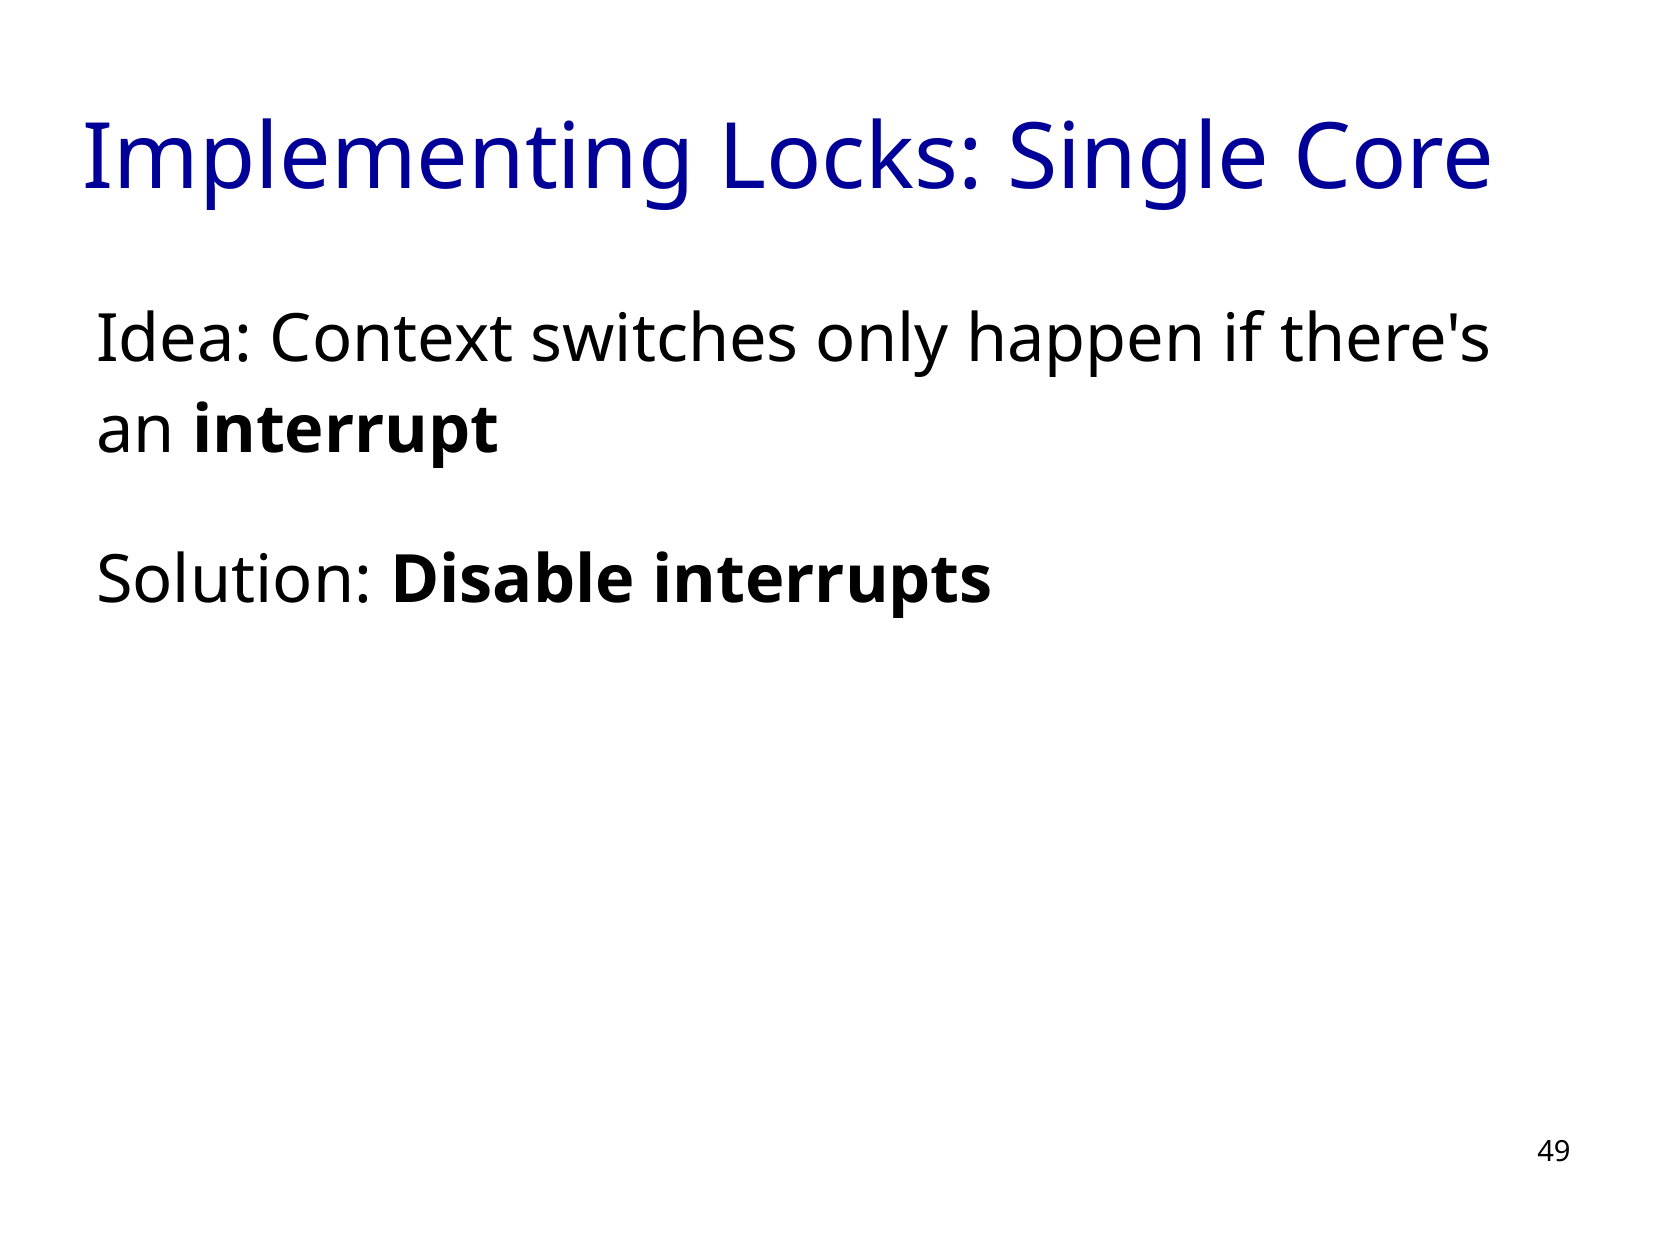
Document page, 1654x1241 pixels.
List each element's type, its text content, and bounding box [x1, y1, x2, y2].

title Implementing Locks: Single Core [82, 49, 1571, 257]
list Idea: Context switches only happen if there's an interrupt Solution: Disable interrupts [60, 290, 1571, 1096]
